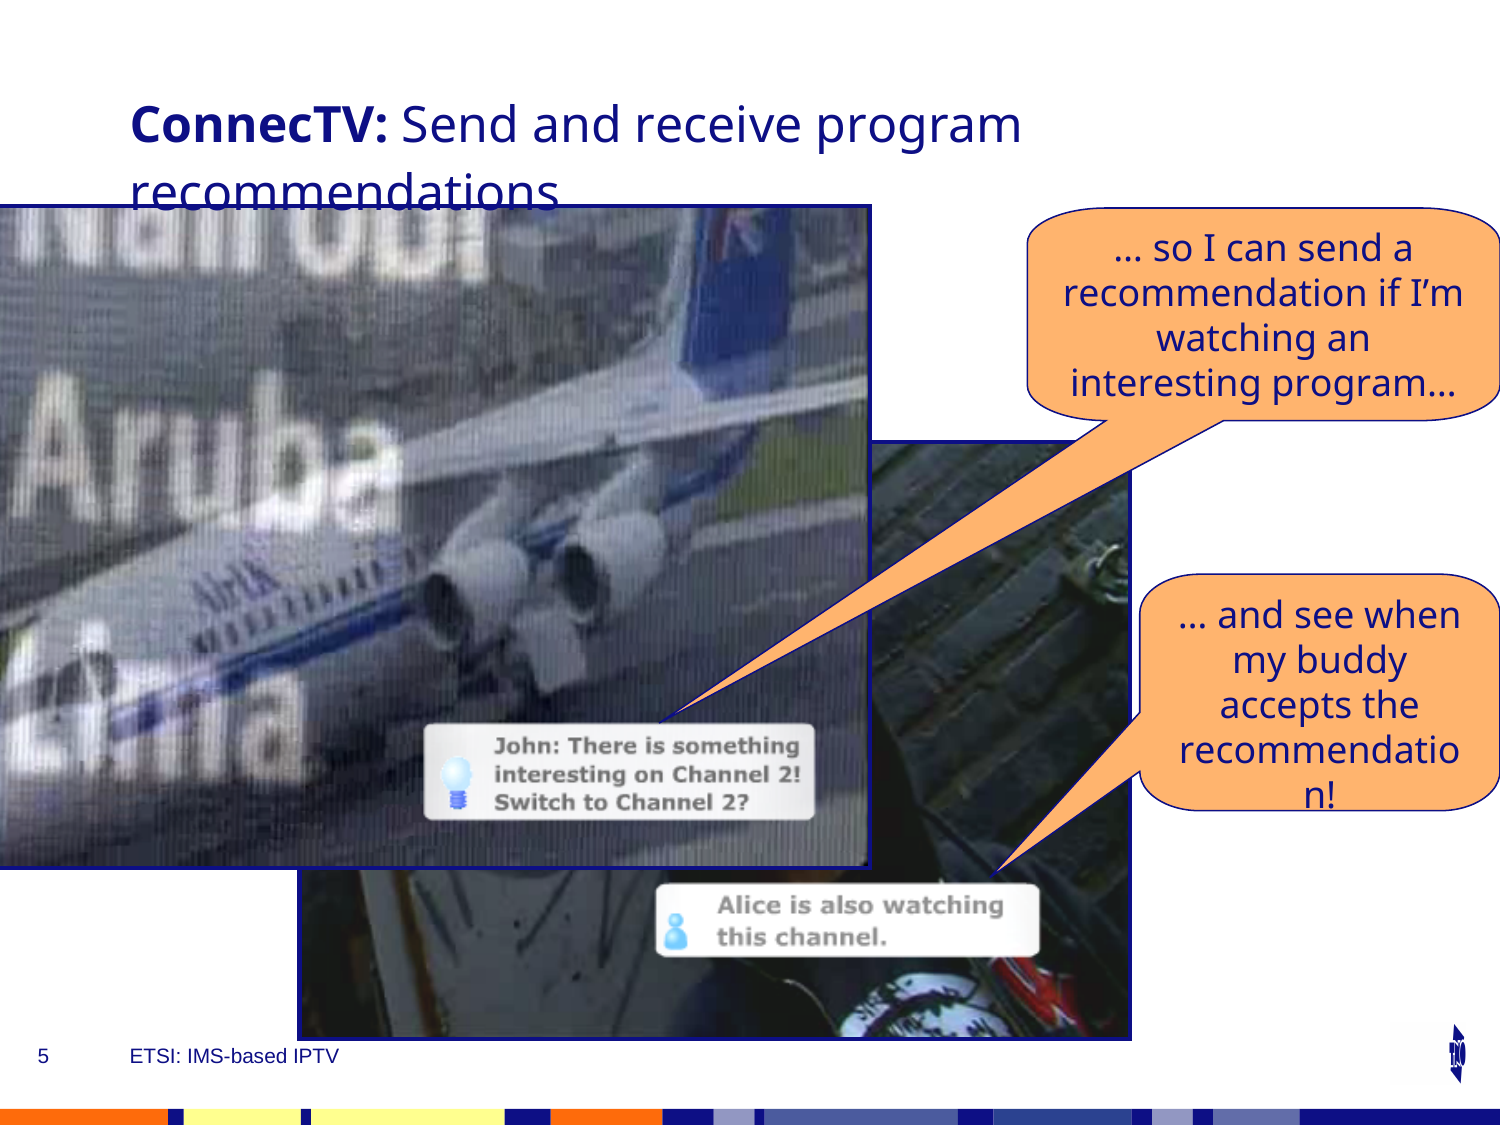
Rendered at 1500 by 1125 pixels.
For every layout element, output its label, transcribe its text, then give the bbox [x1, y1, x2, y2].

title ConnecTV: Send and receive program recommendations [129, 88, 1459, 223]
picture [0, 208, 869, 866]
picture [872, 443, 1071, 578]
text_box … so I can send a recommendation if I’m watching an interesting program… [659, 207, 1500, 724]
text_box … and see when my buddy accepts the recommendation! [989, 574, 1500, 878]
picture [301, 472, 1129, 1038]
